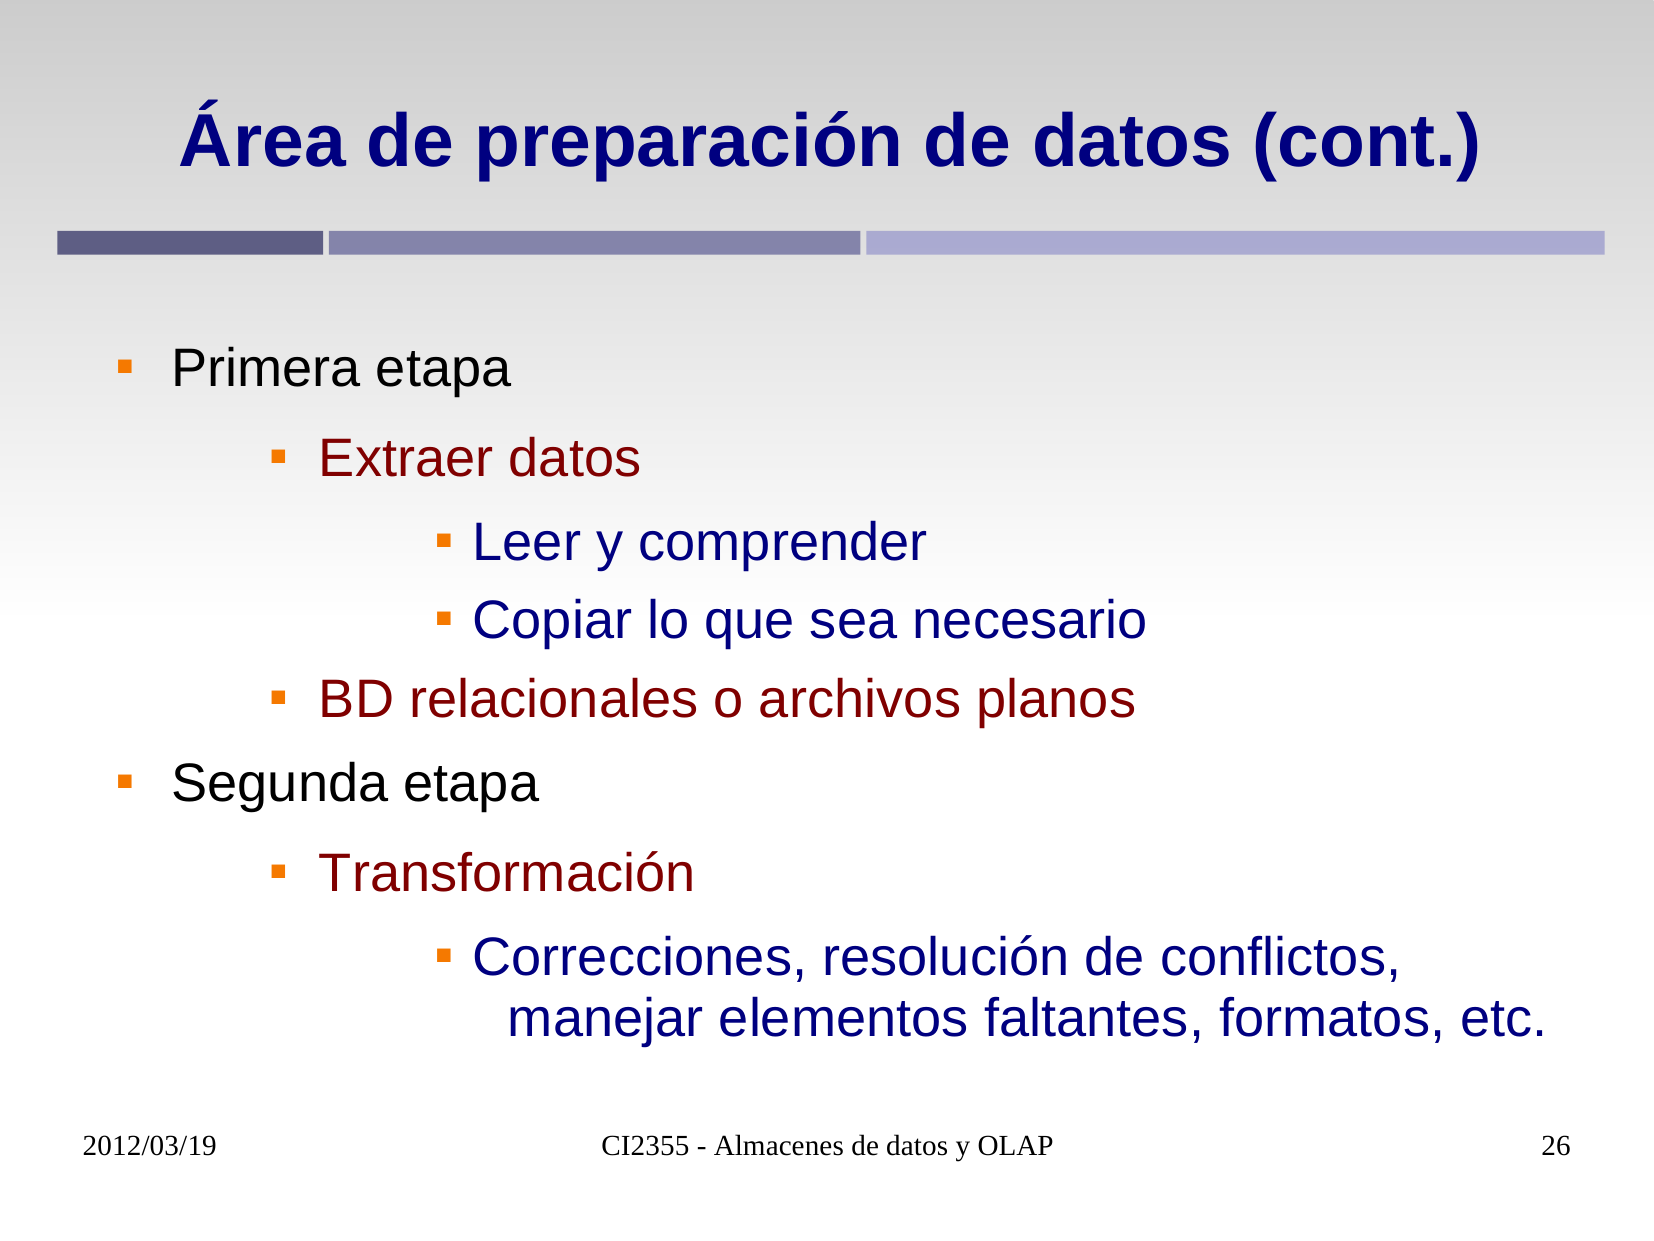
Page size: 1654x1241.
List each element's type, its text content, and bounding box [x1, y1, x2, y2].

title Área de preparación de datos (cont.) [86, 55, 1576, 226]
list Primera etapa Extraer datos Leer y comprender Copiar lo que sea necesario BD relacionales o archivos planos Segunda etapa Transformación Correcciones, resolución de conflictos, manejar elementos faltantes, formatos, etc. [82, 337, 1571, 1109]
